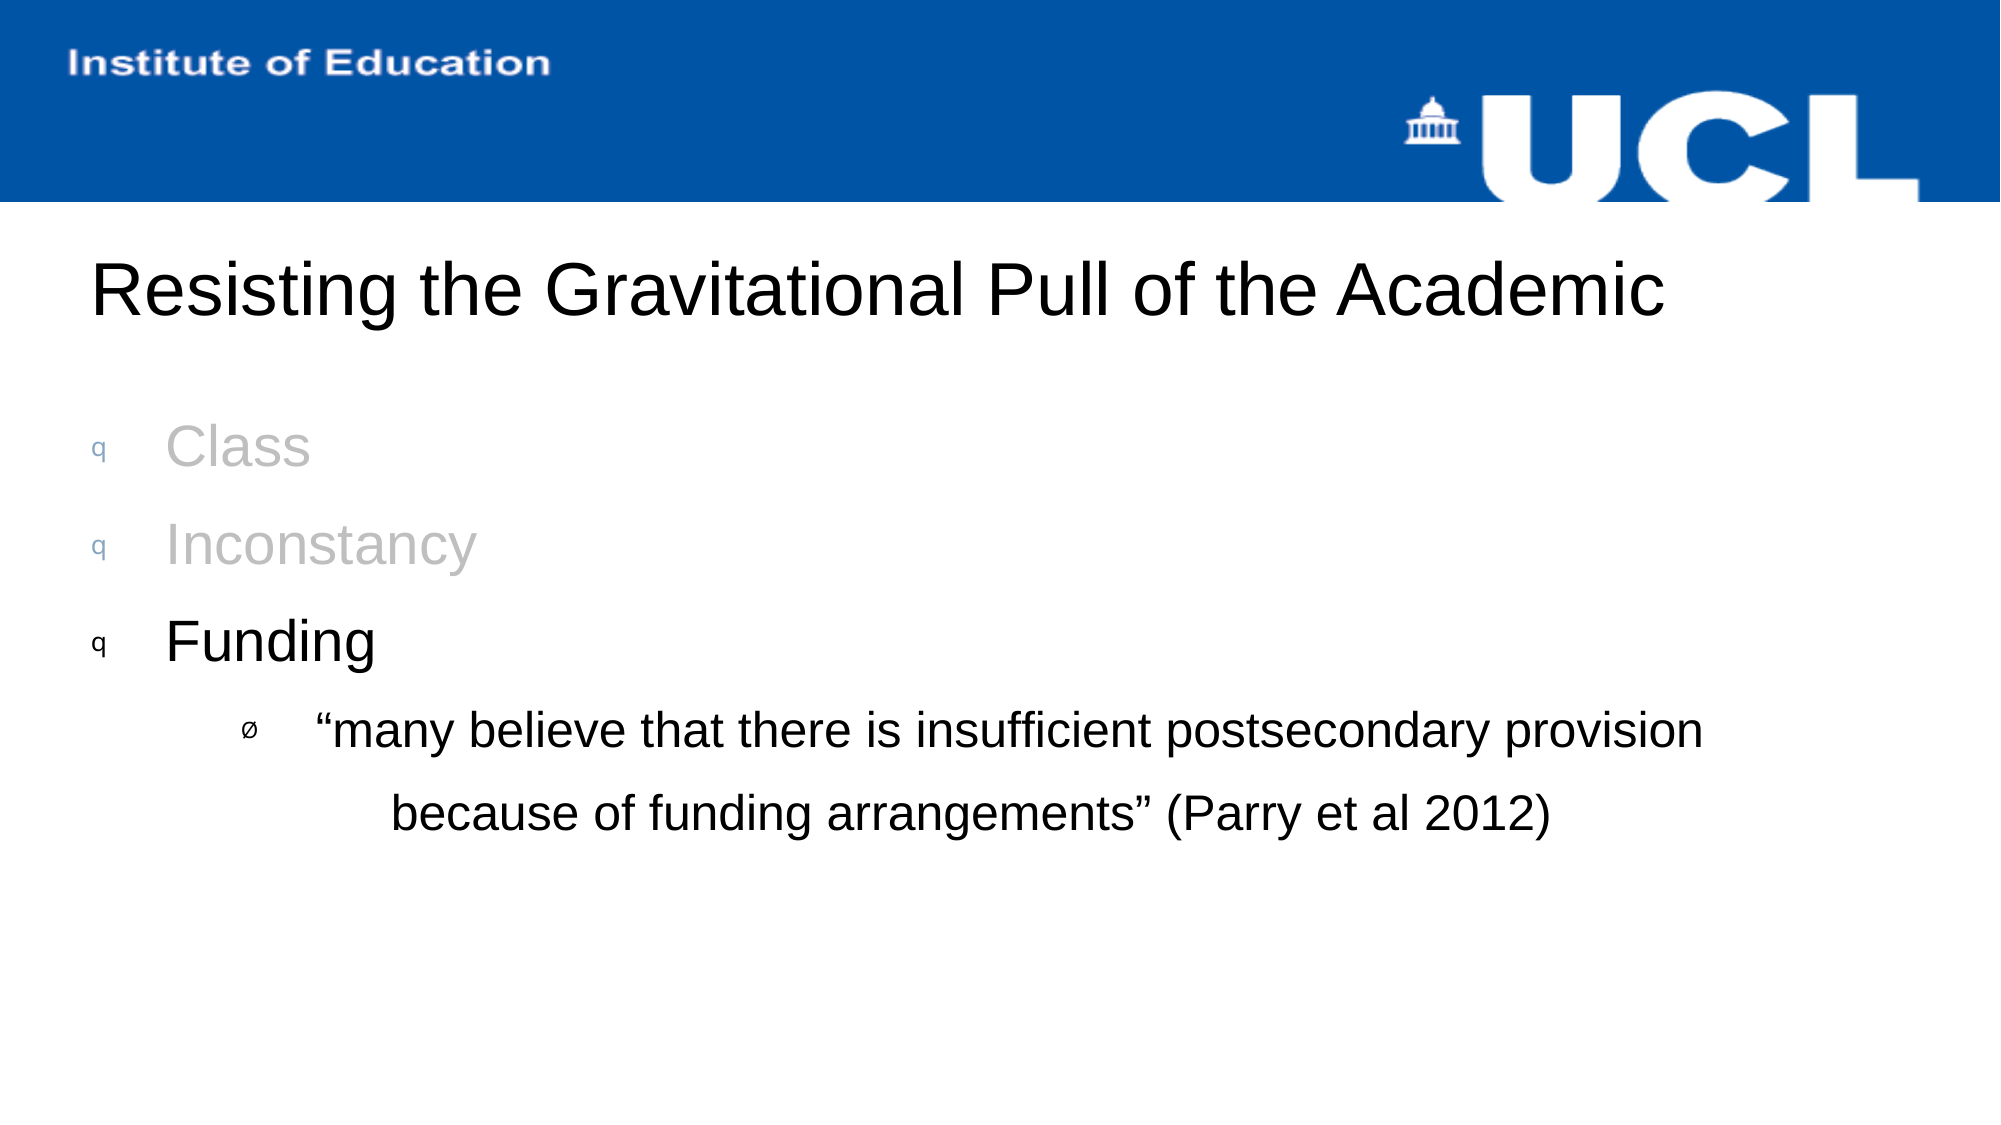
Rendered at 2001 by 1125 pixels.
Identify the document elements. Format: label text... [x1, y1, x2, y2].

text_box Class Inconstancy Funding “many believe that there is insufficient postsecondary provision because of funding arrangements” (Parry et al 2012) [76, 374, 1805, 849]
text_box Resisting the Gravitational Pull of the Academic [76, 240, 1805, 340]
